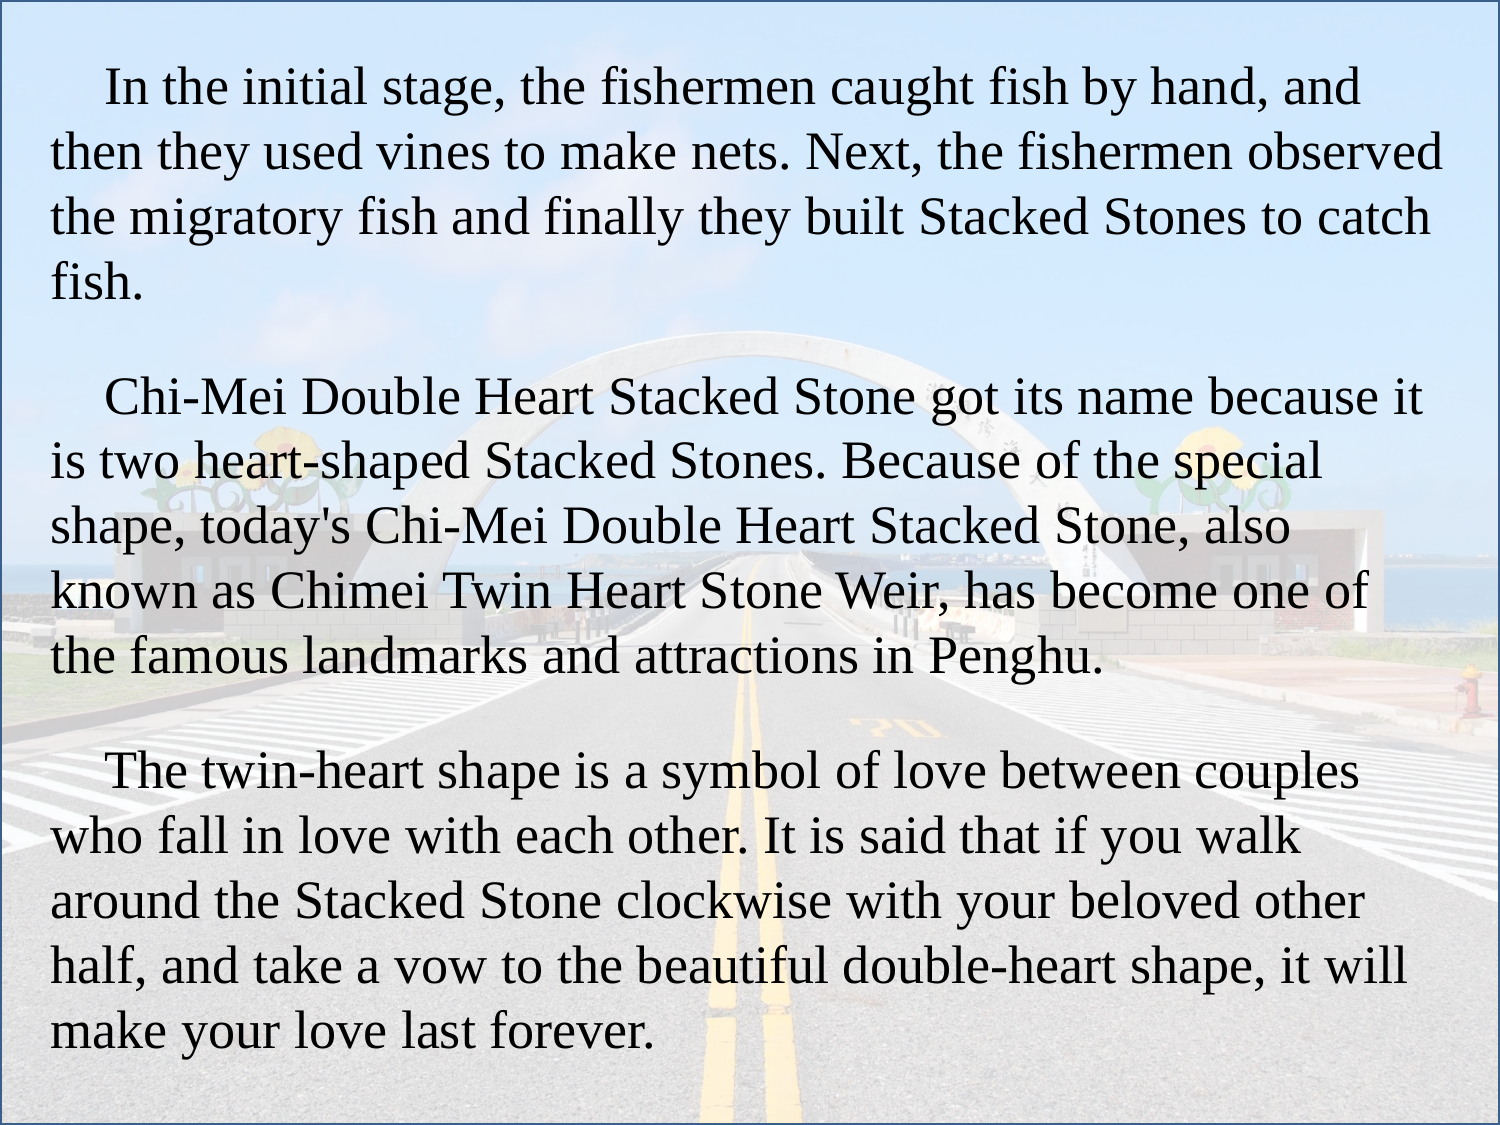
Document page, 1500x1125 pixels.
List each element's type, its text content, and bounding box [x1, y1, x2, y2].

text_box In the initial stage, the fishermen caught fish by hand, and then they used vines to make nets. Next, the fishermen observed the migratory fish and finally they built Stacked Stones to catch fish. Chi-Mei Double Heart Stacked Stone got its name because it is two heart-shaped Stacked Stones. Because of the special shape, today's Chi-Mei Double Heart Stacked Stone, also known as Chimei Twin Heart Stone Weir, has become one of the famous landmarks and attractions in Penghu. The twin-heart shape is a symbol of love between couples who fall in love with each other. It is said that if you walk around the Stacked Stone clockwise with your beloved other half, and take a vow to the beautiful double-heart shape, it will make your love last forever. [35, 42, 1465, 1068]
text_box [0, 0, 1500, 1125]
